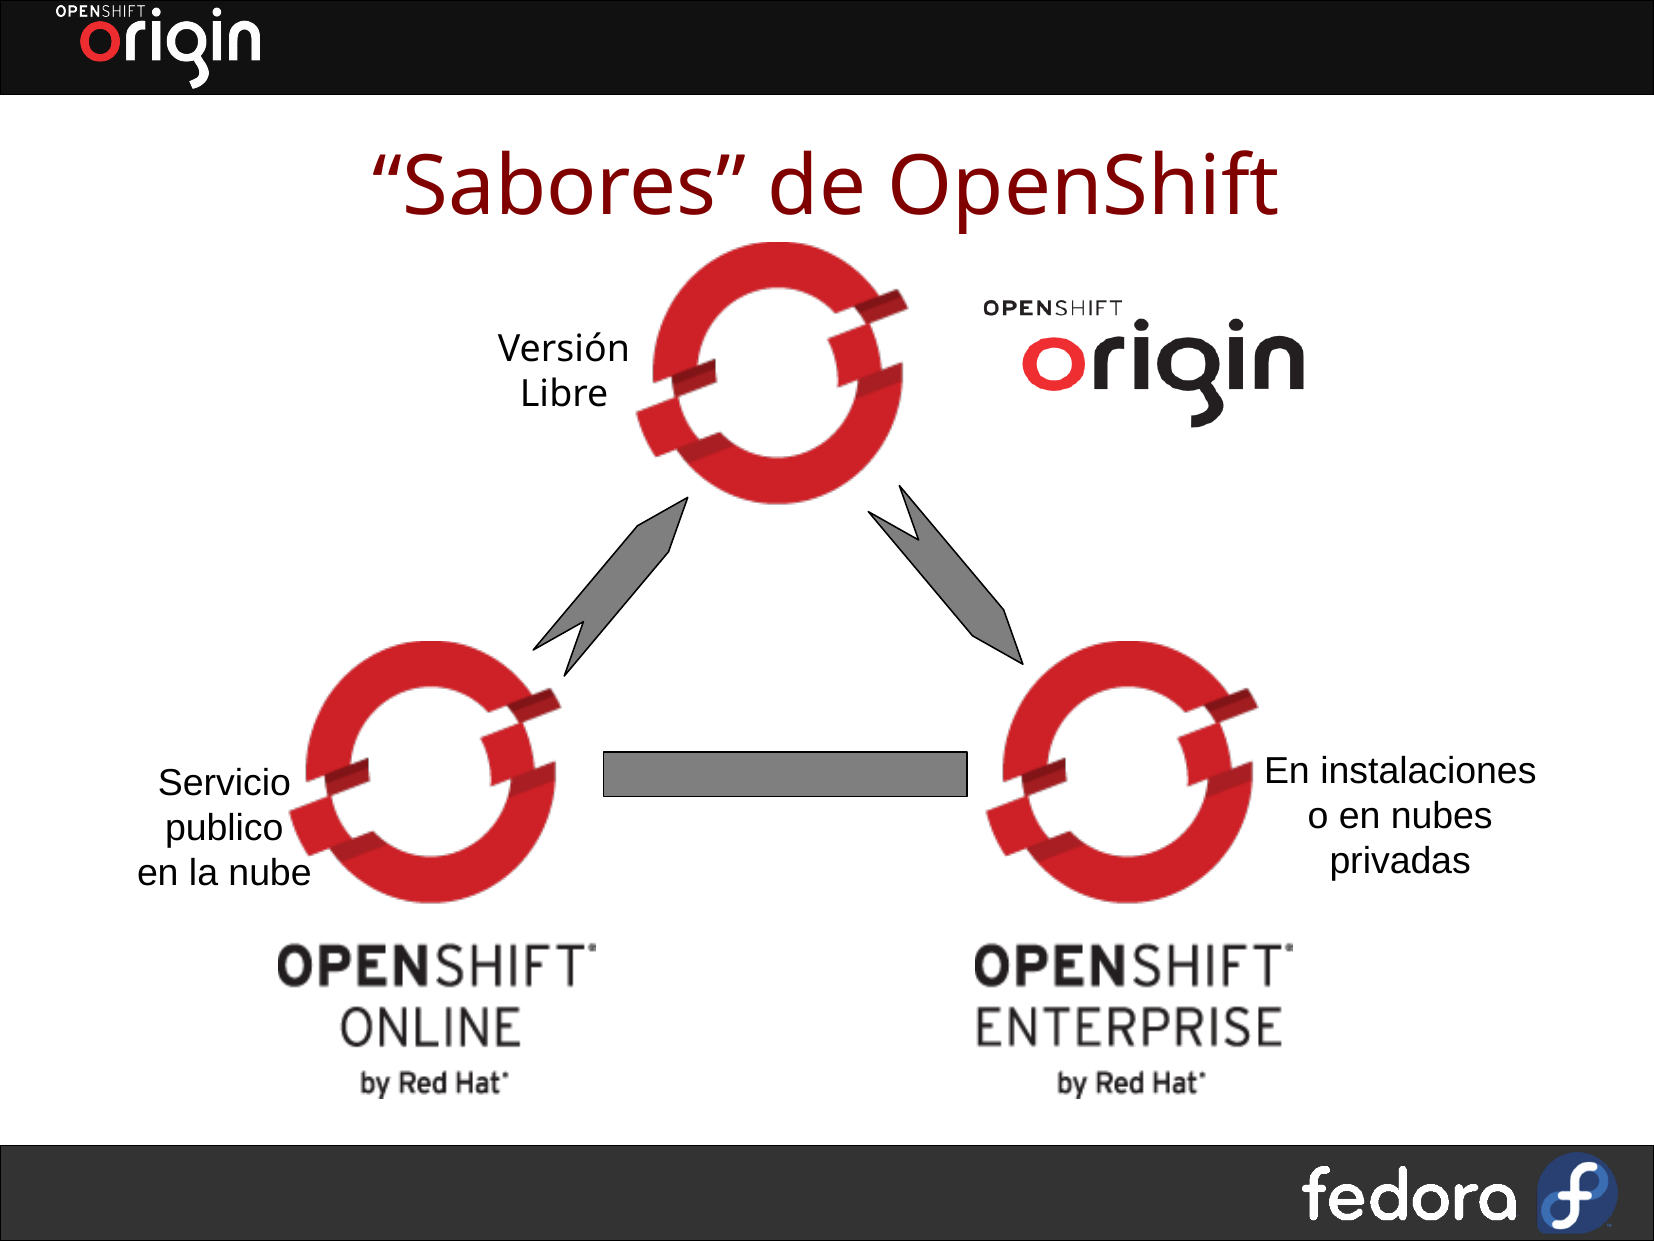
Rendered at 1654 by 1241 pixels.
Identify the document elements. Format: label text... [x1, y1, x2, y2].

text_box [868, 485, 1023, 665]
picture [625, 287, 1325, 519]
title “Sabores” de OpenShift [82, 78, 1571, 287]
text_box [533, 497, 688, 677]
picture [975, 641, 1293, 1099]
picture [56, 5, 260, 89]
text_box Versión Libre [480, 287, 648, 453]
text_box Servicio publico en la nube [99, 738, 350, 910]
text_box En instalaciones o en nubes privadas [1246, 726, 1554, 898]
picture [1299, 1151, 1619, 1235]
picture [278, 641, 596, 1099]
text_box [603, 752, 967, 797]
